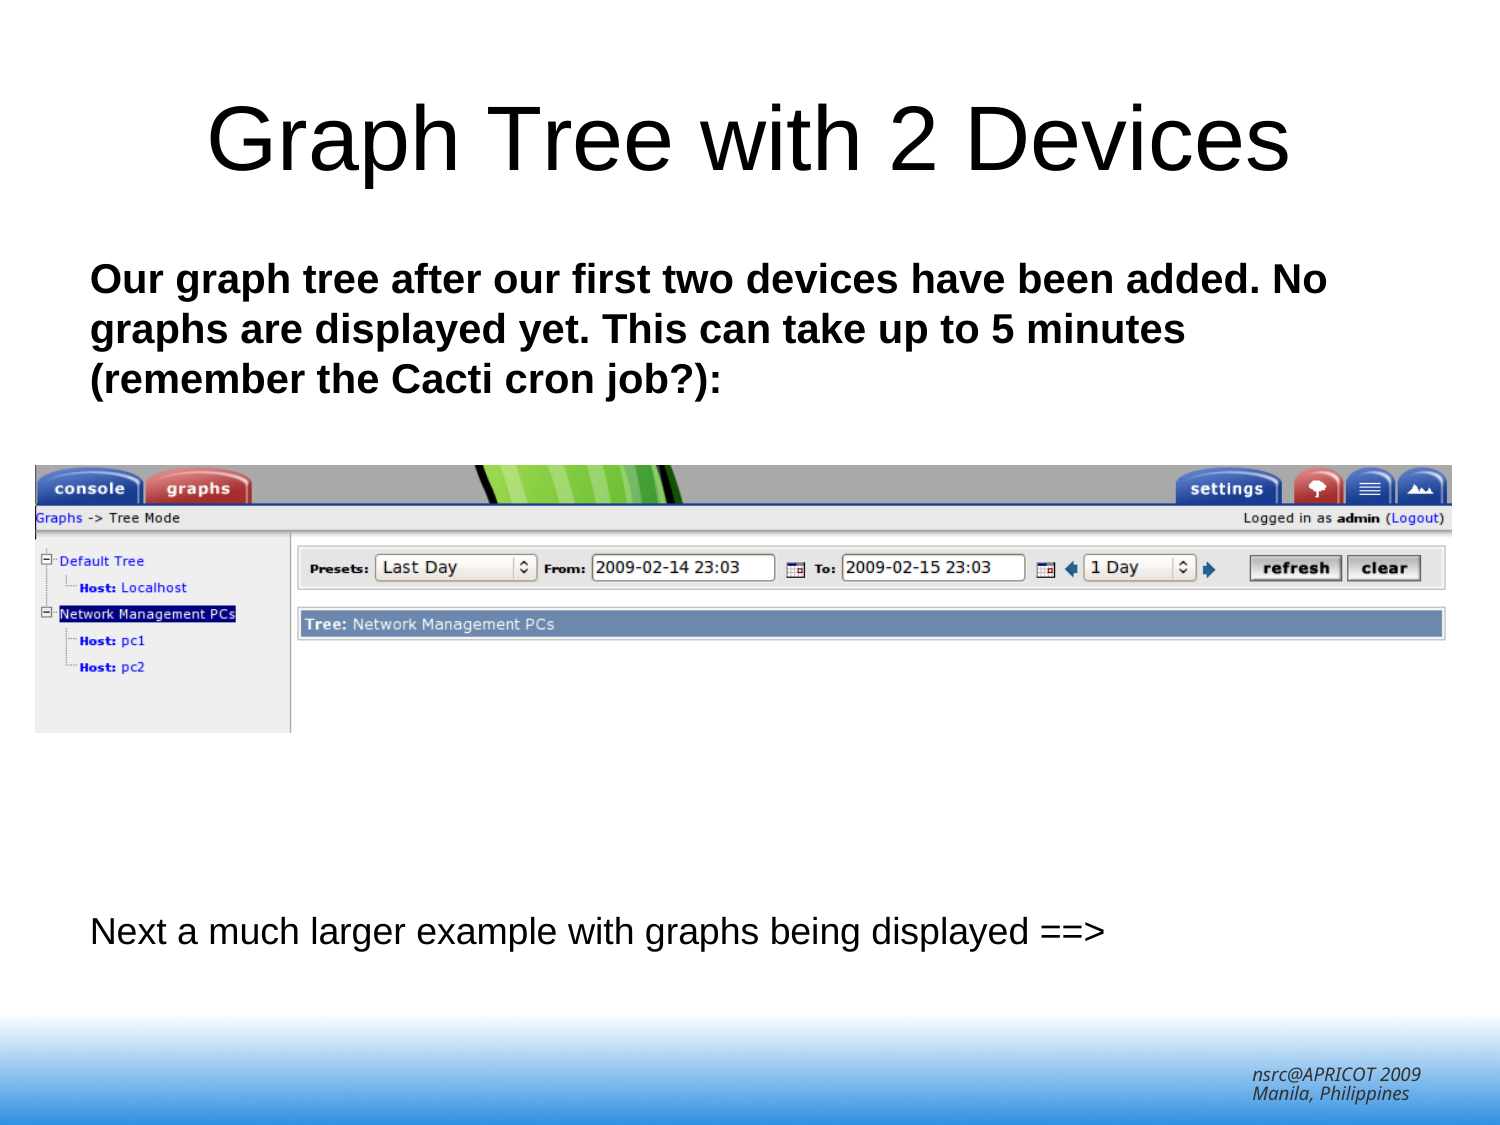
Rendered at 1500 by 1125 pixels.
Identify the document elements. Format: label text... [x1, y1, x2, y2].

text_box Next a much larger example with graphs being displayed ==> [75, 900, 1276, 960]
text_box Our graph tree after our first two devices have been added. No graphs are displayed yet. This can take up to 5 minutes (remember the Cacti cron job?): [75, 244, 1388, 410]
picture [35, 465, 1452, 733]
picture [0, 1012, 1500, 1125]
title Graph Tree with 2 Devices [74, 52, 1425, 225]
